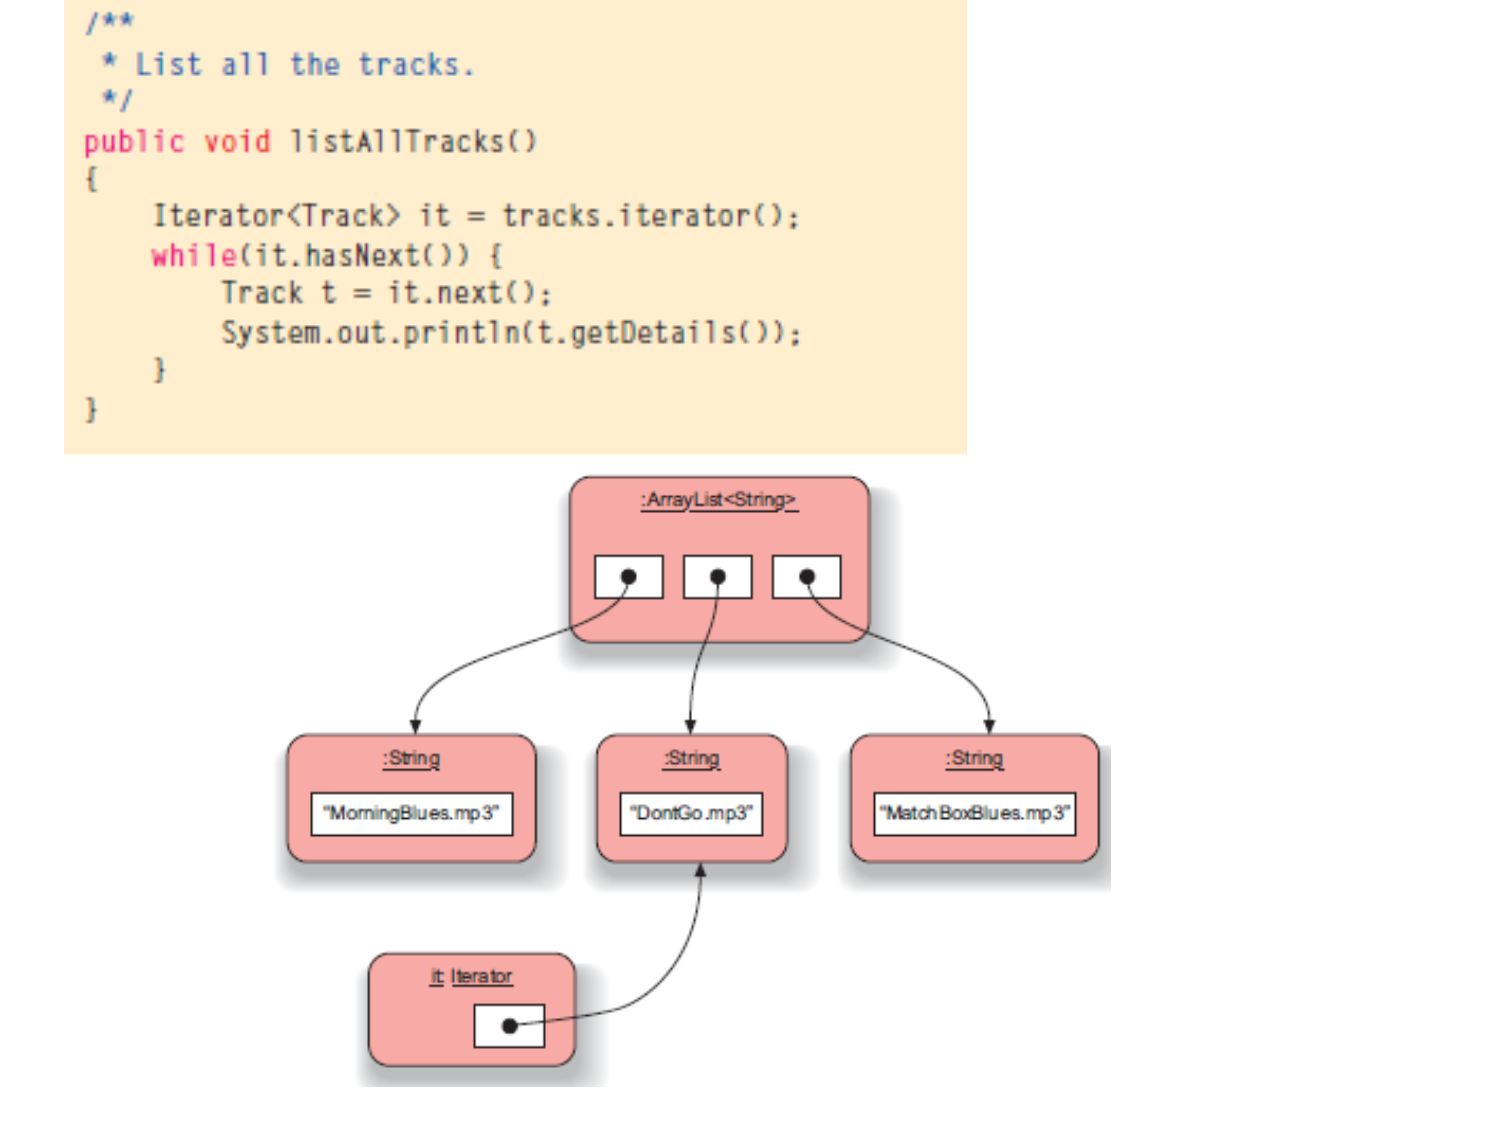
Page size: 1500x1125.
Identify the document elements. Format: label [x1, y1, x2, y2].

picture [64, 0, 1111, 1087]
